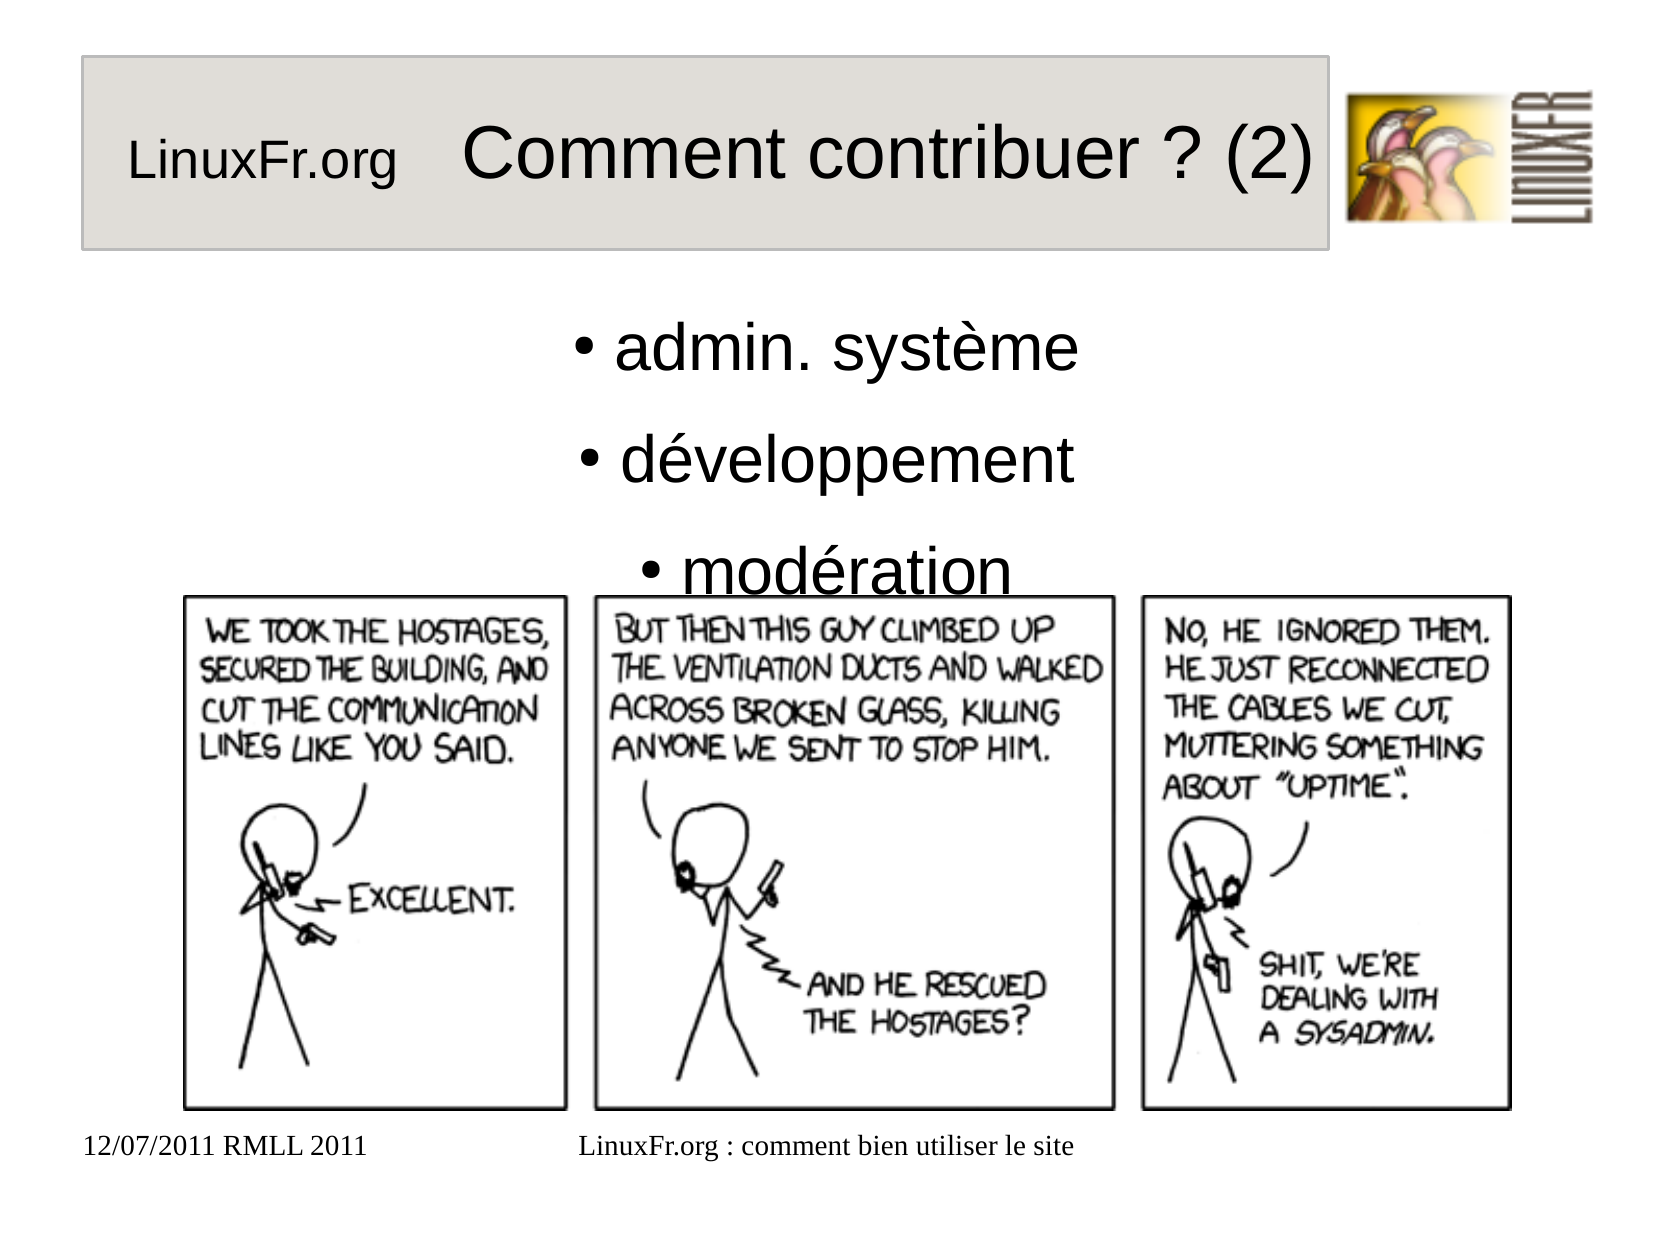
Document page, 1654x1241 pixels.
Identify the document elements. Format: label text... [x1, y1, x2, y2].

picture [1341, 88, 1601, 229]
title LinuxFr.org Comment contribuer ? (2) [82, 56, 1329, 250]
subtitle admin. système développement modération [82, 272, 1571, 1077]
picture [183, 595, 1512, 1111]
